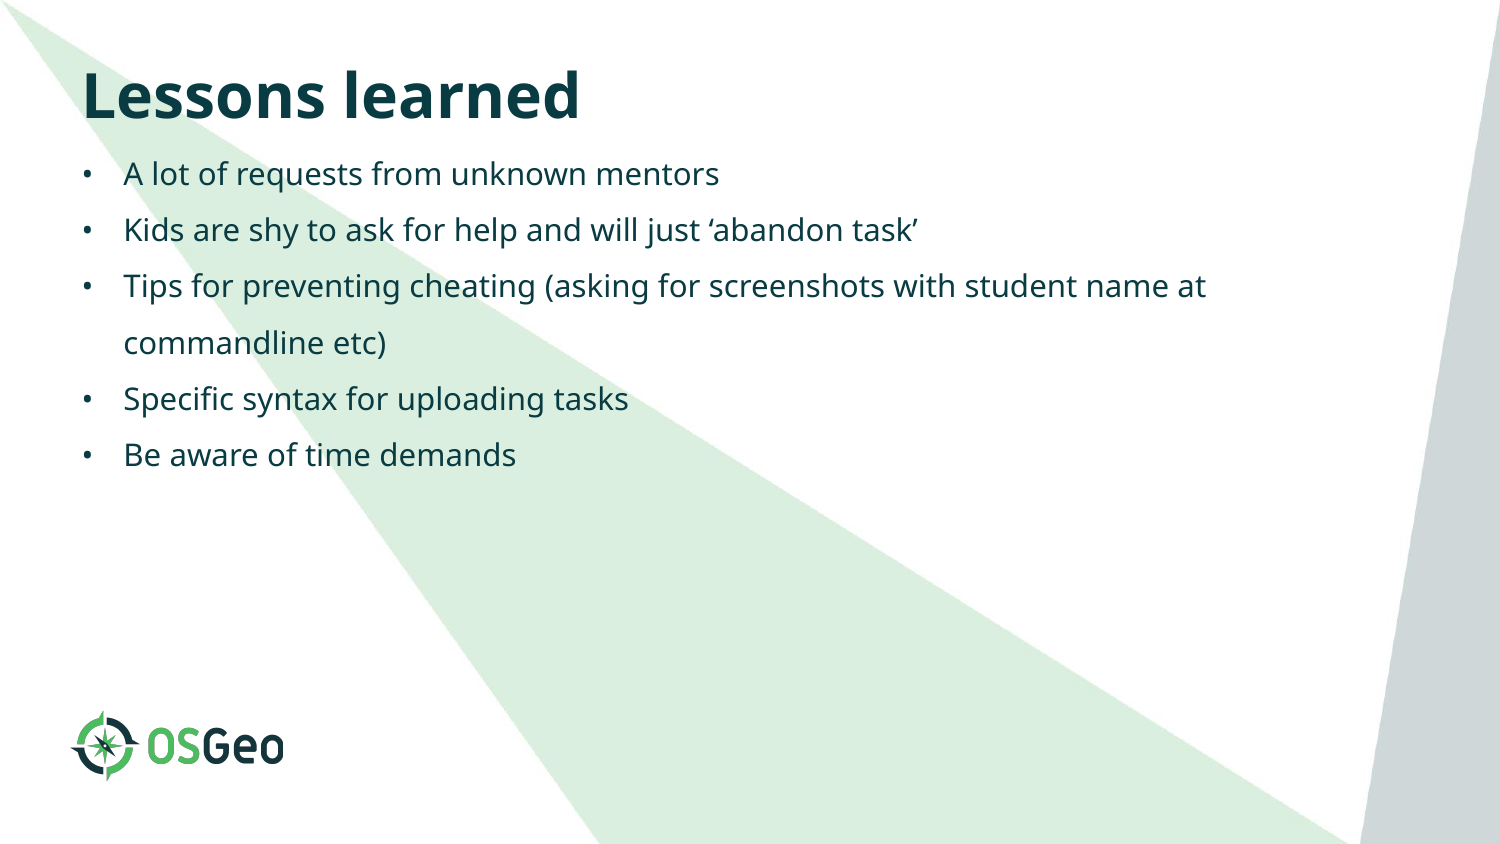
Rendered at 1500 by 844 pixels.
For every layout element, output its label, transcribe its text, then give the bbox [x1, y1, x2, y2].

text_box A lot of requests from unknown mentors Kids are shy to ask for help and will just ‘abandon task’ Tips for preventing cheating (asking for screenshots with student name at commandline etc) Specific syntax for uploading tasks Be aware of time demands [70, 130, 1405, 698]
title Lessons learned [70, 13, 1196, 130]
picture [0, 0, 1500, 844]
